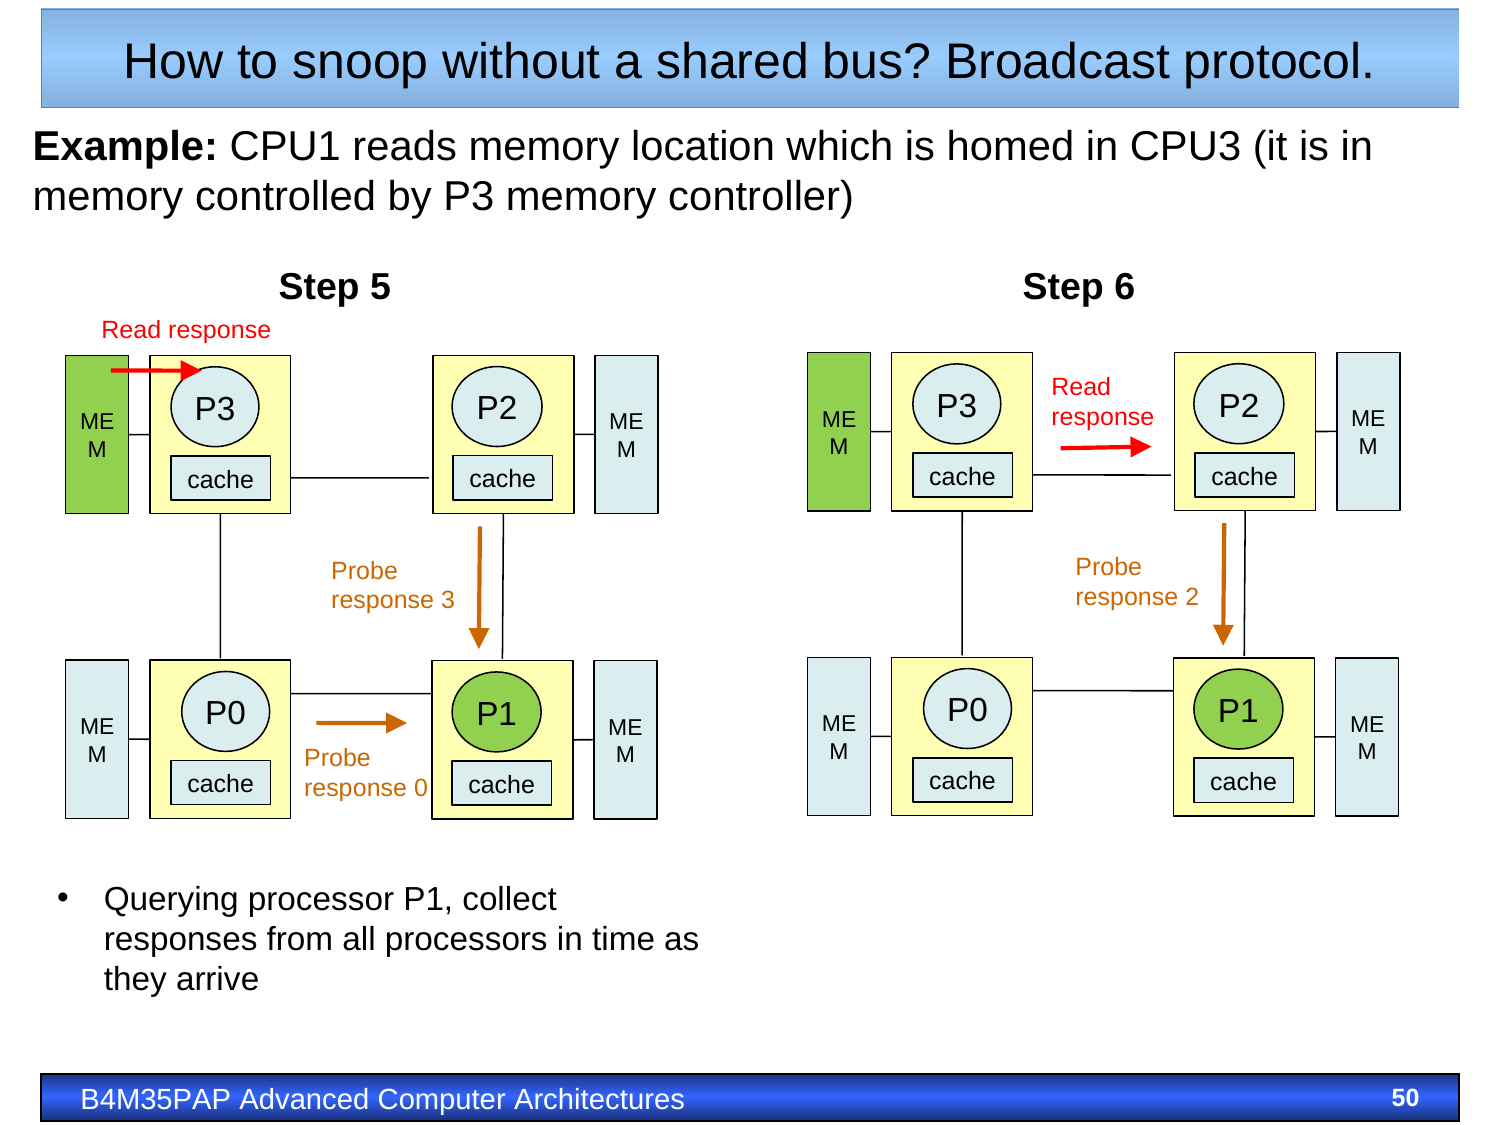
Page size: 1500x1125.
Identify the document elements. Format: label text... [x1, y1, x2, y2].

text_box P0 [923, 668, 1012, 749]
text_box cache [170, 760, 271, 805]
text_box Probe response 3 [316, 546, 481, 622]
text_box MEM [807, 352, 871, 511]
text_box P2 [1193, 363, 1284, 444]
text_box MEM [1335, 657, 1399, 816]
text_box Probe response 2 [1060, 543, 1225, 619]
text_box [110, 355, 429, 659]
text_box cache [1193, 758, 1294, 803]
text_box P3 [912, 363, 1001, 444]
text_box Read response [1036, 363, 1177, 439]
text_box cache [453, 455, 553, 500]
text_box [149, 660, 573, 819]
text_box MEM [1336, 352, 1400, 511]
text_box cache [1194, 452, 1295, 497]
text_box MEM [593, 660, 657, 819]
text_box P3 [171, 366, 259, 447]
text_box MEM [807, 657, 871, 816]
text_box MEM [594, 355, 658, 514]
text_box Step 5 [263, 258, 407, 316]
text_box Read response [86, 306, 290, 351]
text_box MEM [65, 660, 129, 819]
text_box Probe response 0 [289, 734, 471, 809]
text_box Querying processor P1, collect responses from all processors in time as they arrive [42, 869, 727, 1005]
text_box P0 [181, 671, 270, 752]
title How to snoop without a shared bus? Broadcast protocol. [41, 8, 1459, 108]
text_box Step 6 [1008, 258, 1151, 316]
text_box cache [471, 761, 552, 806]
text_box [891, 352, 1171, 656]
text_box MEM [65, 355, 129, 514]
text_box [891, 657, 1315, 816]
text_box P1 [452, 671, 542, 752]
text_box [432, 355, 574, 659]
text_box P1 [1193, 669, 1283, 750]
text_box [1174, 352, 1316, 656]
text_box P2 [452, 366, 543, 447]
text_box cache [912, 757, 1013, 802]
text_box cache [912, 453, 1013, 498]
list Example: CPU1 reads memory location which is homed in CPU3 (it is in memory controlled by P3 memory controller) [17, 111, 1500, 233]
text_box cache [170, 455, 271, 501]
